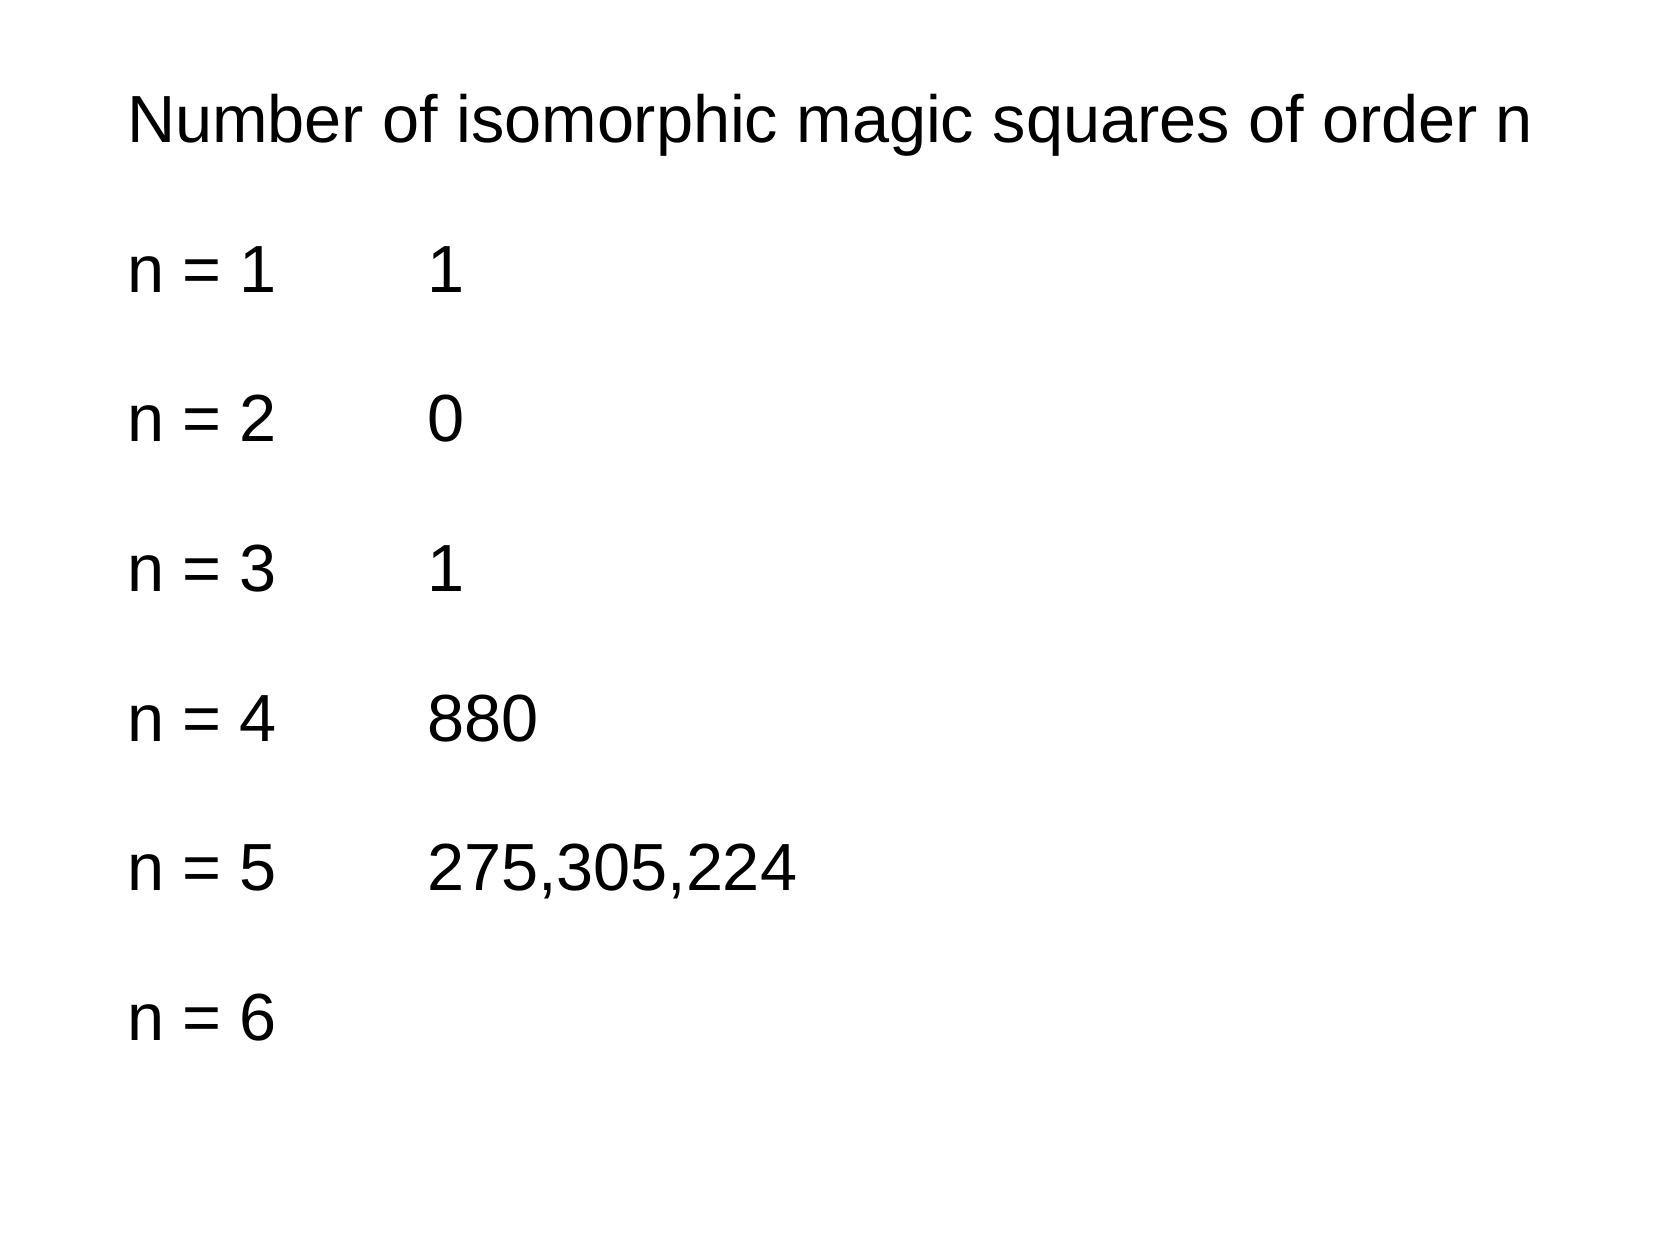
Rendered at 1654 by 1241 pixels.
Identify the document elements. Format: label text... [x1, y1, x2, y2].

text_box Number of isomorphic magic squares of order n n = 1 1 n = 2 0 n = 3 1 n = 4 880 n = 5 275,305,224 n = 6 [112, 75, 1613, 1062]
